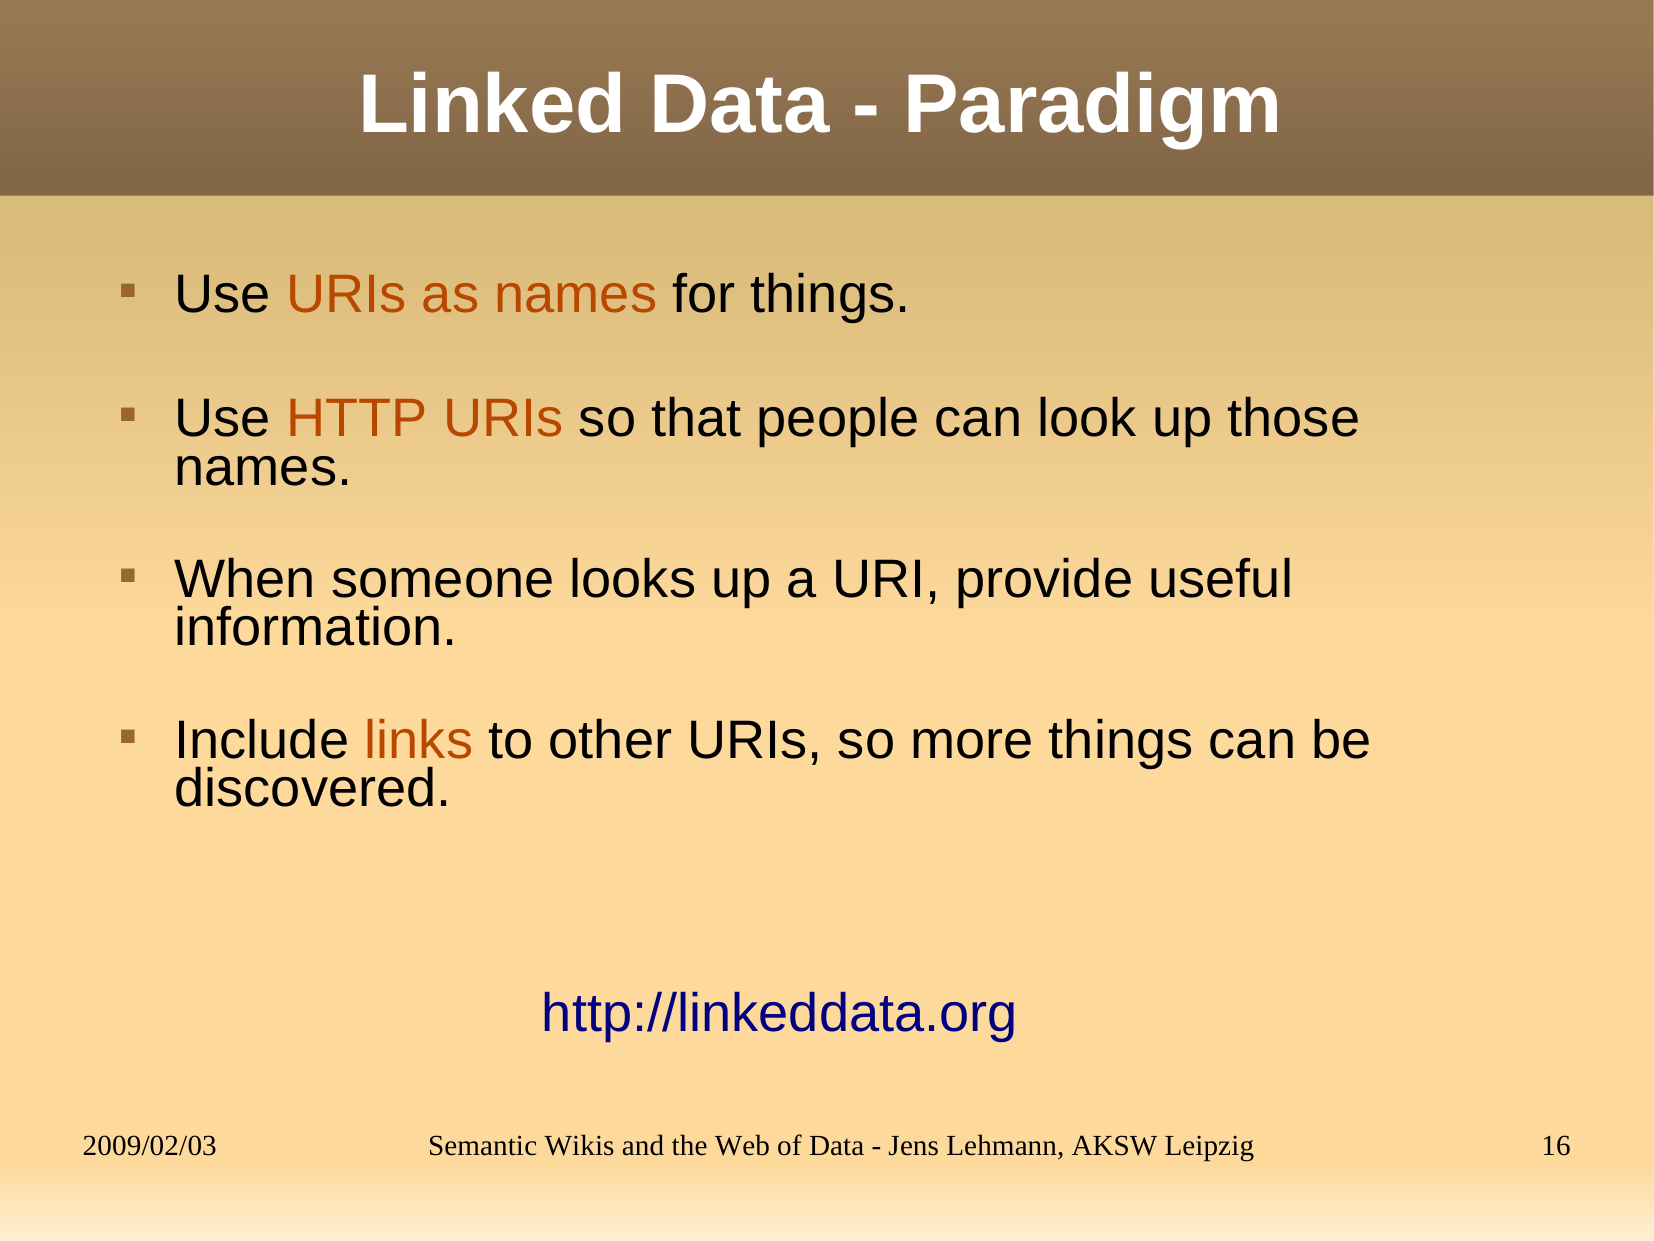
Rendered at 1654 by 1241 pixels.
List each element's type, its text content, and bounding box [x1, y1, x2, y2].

text_box http://linkeddata.org [527, 974, 1034, 1051]
picture [0, 0, 1654, 1241]
list Use URIs as names for things. Use HTTP URIs so that people can look up those names. When someone looks up a URI, provide useful information. Include links to other URIs, so more things can be discovered. [88, 265, 1439, 1009]
title Linked Data - Paradigm [76, 7, 1565, 200]
